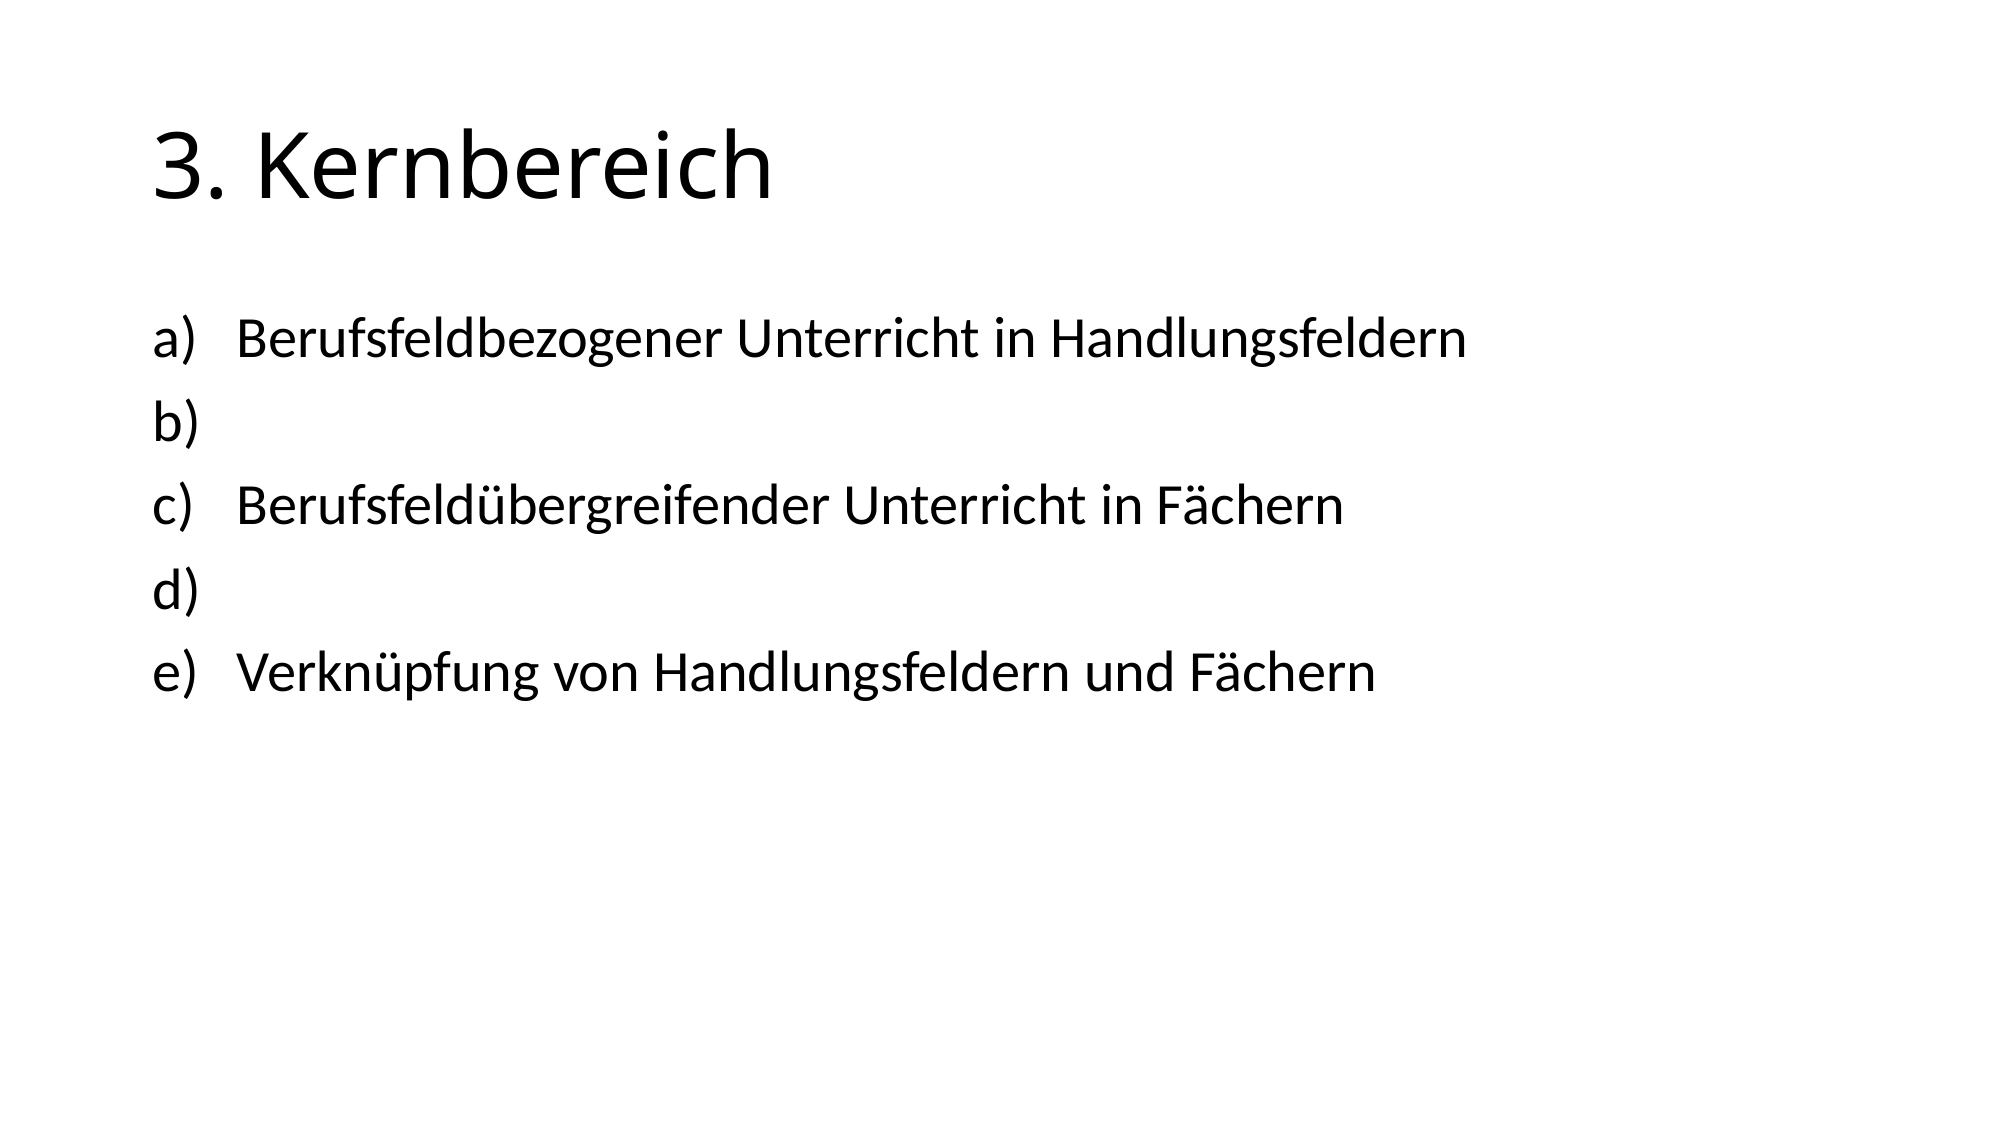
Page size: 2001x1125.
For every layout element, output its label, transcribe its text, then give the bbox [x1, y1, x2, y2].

list Berufsfeldbezogener Unterricht in Handlungsfeldern Berufsfeldübergreifender Unterricht in Fächern Verknüpfung von Handlungsfeldern und Fächern [137, 299, 1863, 1014]
title 3. Kernbereich [137, 59, 1863, 278]
